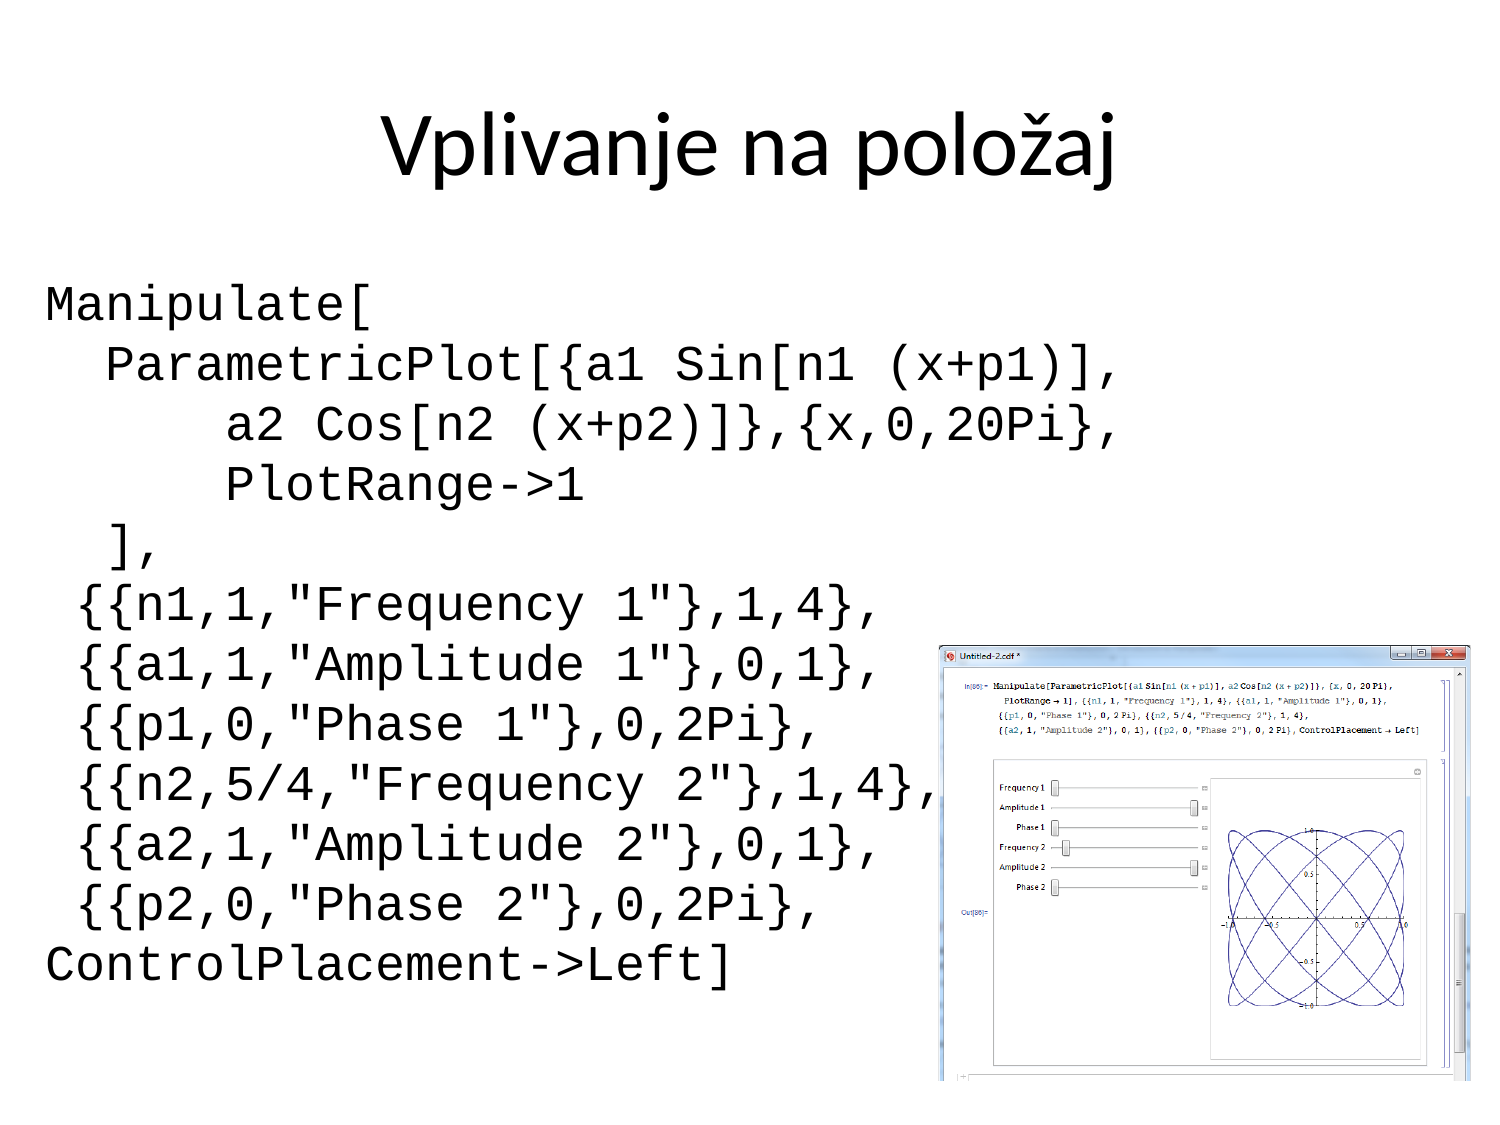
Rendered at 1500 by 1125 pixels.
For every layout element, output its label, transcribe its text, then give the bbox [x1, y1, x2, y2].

picture [938, 645, 1471, 1081]
list Manipulate[ ParametricPlot[{a1 Sin[n1 (x+p1)], a2 Cos[n2 (x+p2)]},{x,0,20Pi}, PlotRange->1 ], {{n1,1,"Frequency 1"},1,4}, {{a1,1,"Amplitude 1"},0,1}, {{p1,0,"Phase 1"},0,2Pi}, {{n2,5/4,"Frequency 2"},1,4}, {{a2,1,"Amplitude 2"},0,1}, {{p2,0,"Phase 2"},0,2Pi}, ControlPlacement->Left] [0, 262, 1425, 1005]
title Vplivanje na položaj [75, 45, 1425, 233]
